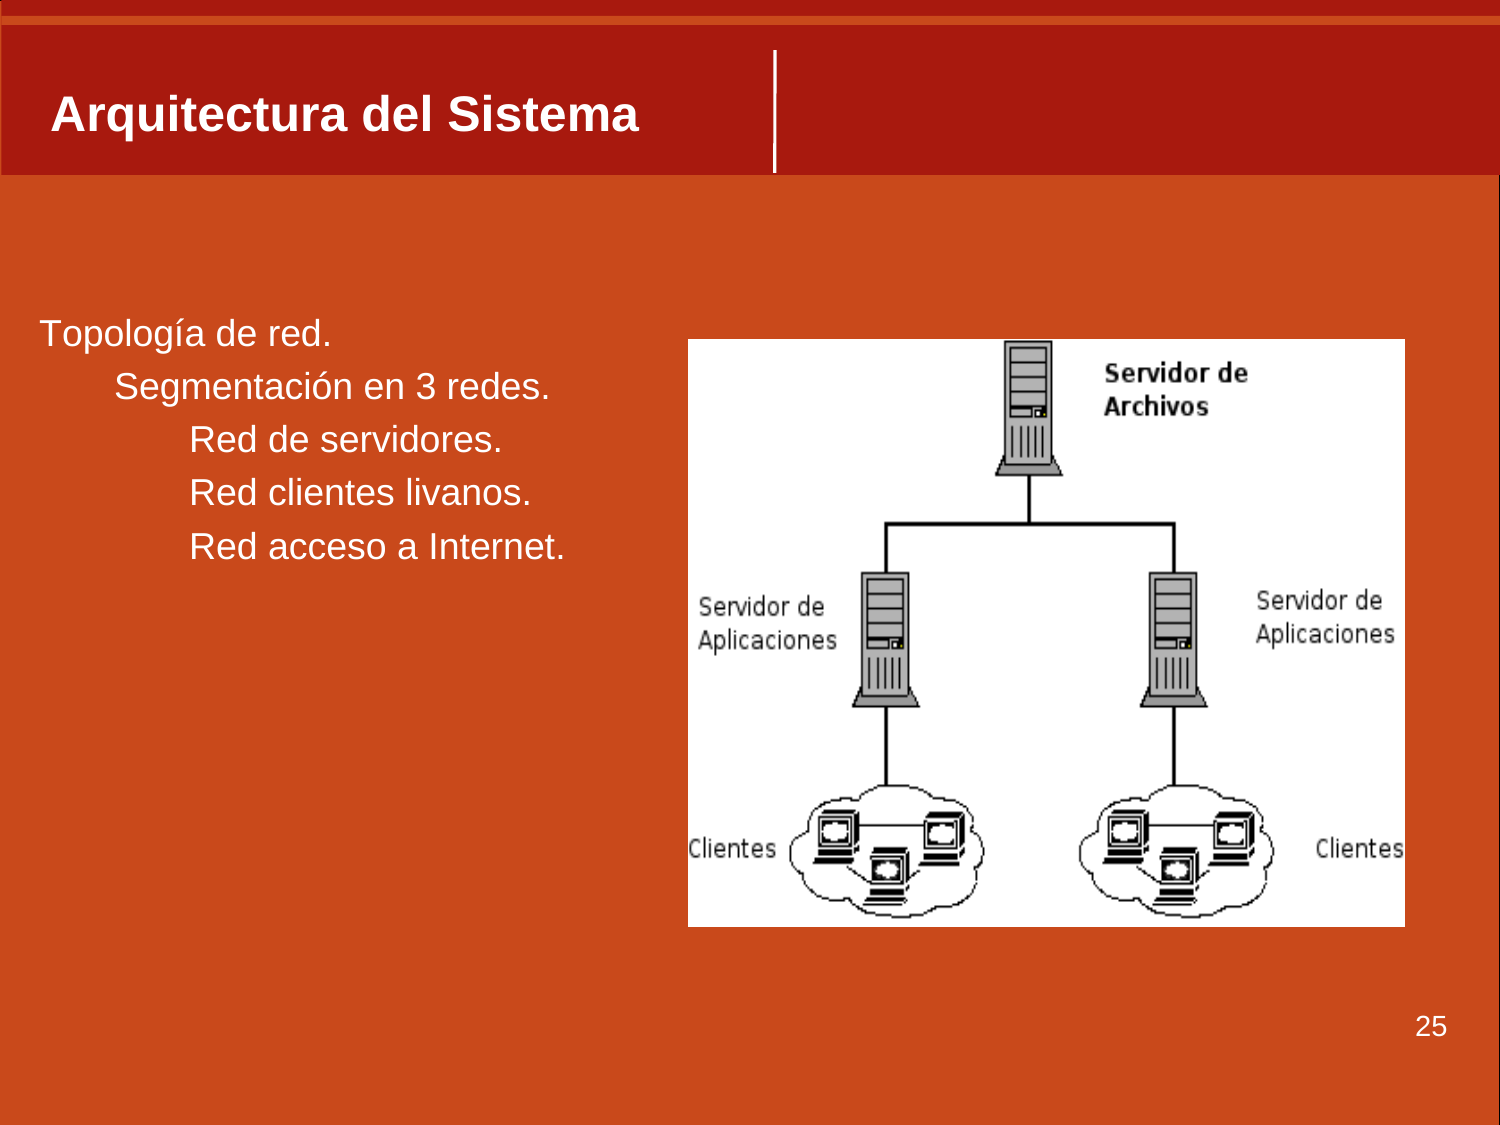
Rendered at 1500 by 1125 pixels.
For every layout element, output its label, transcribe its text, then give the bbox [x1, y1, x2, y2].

list Topología de red. Segmentación en 3 redes. Red de servidores. Red clientes livanos. Red acceso a Internet. [39, 258, 1439, 1046]
picture [688, 339, 1405, 927]
title Arquitectura del Sistema [50, 60, 751, 164]
